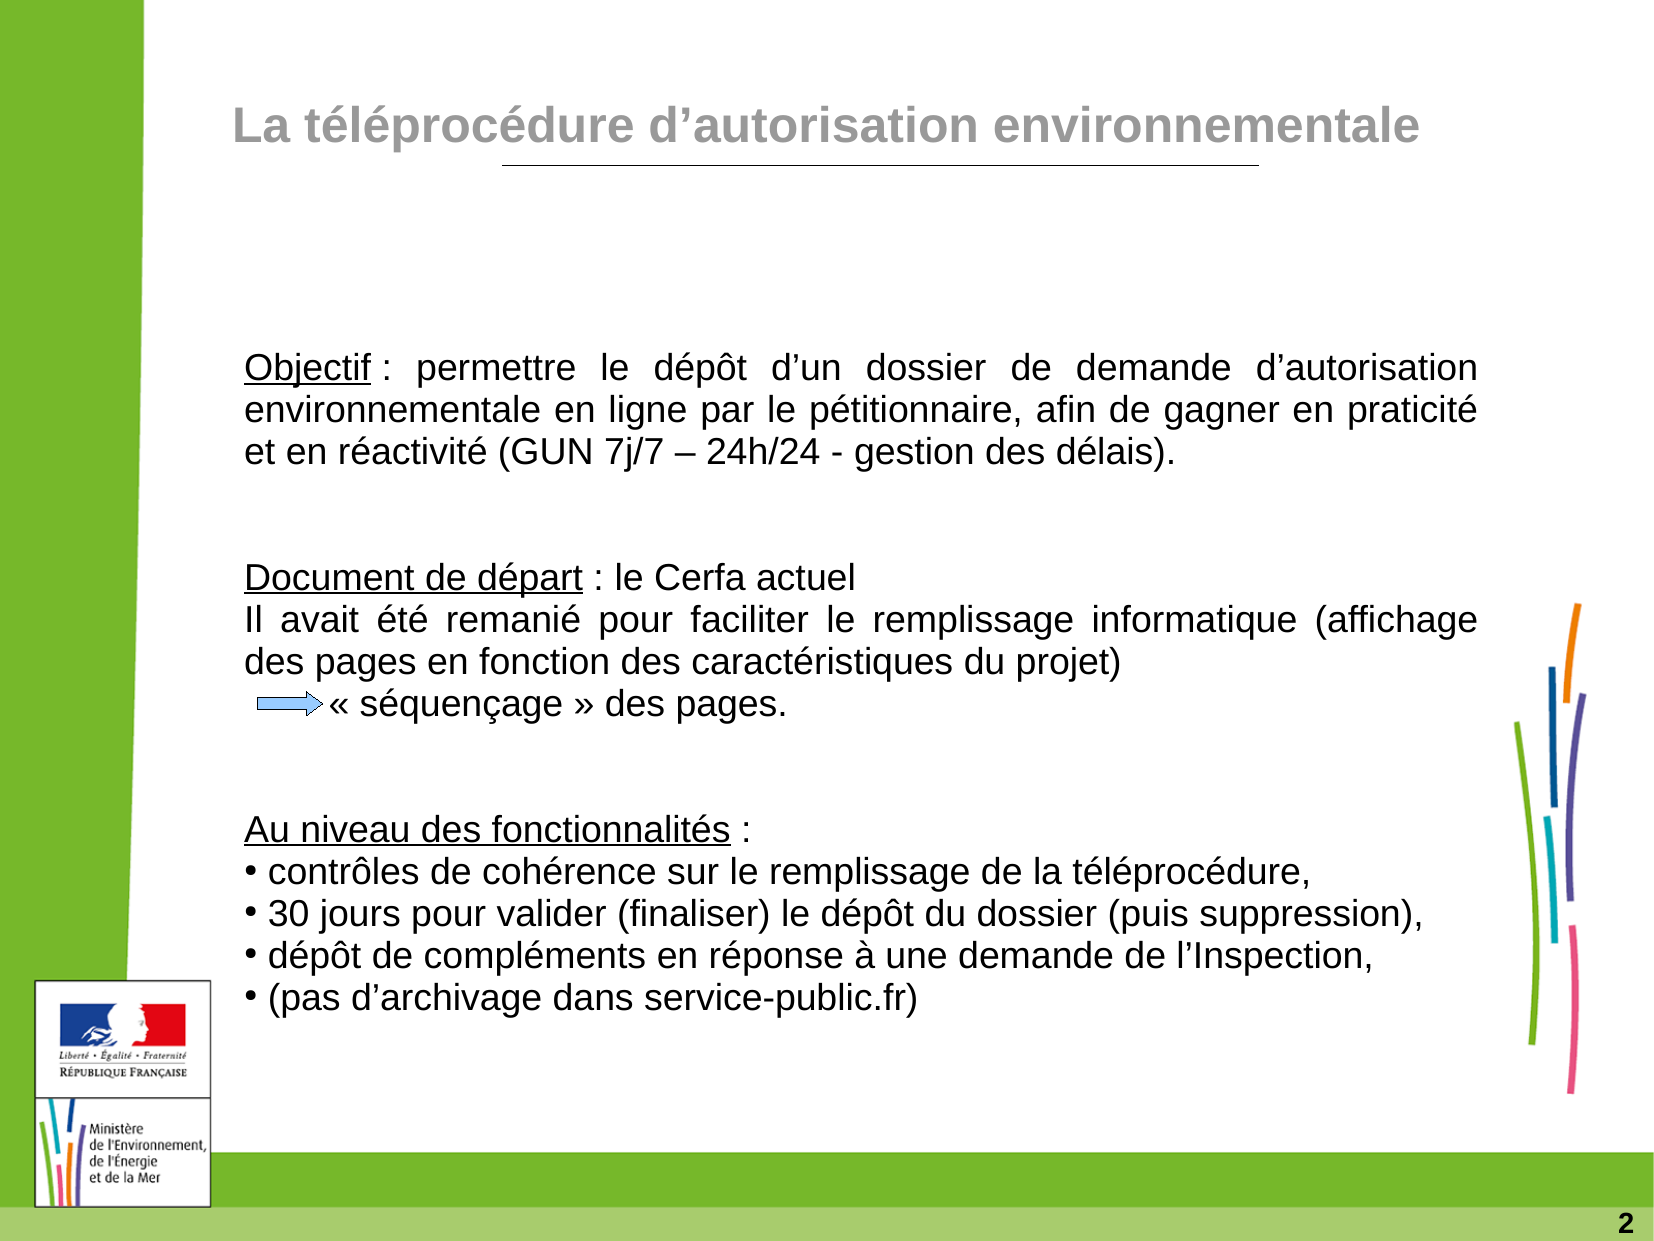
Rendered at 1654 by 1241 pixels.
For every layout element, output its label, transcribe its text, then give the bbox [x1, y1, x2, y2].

title La téléprocédure d’autorisation environnementale [82, 49, 1571, 257]
text_box Objectif : permettre le dépôt d’un dossier de demande d’autorisation environnementale en ligne par le pétitionnaire, afin de gagner en praticité et en réactivité (GUN 7j/7 – 24h/24 - gestion des délais). Document de départ : le Cerfa actuel Il avait été remanié pour faciliter le remplissage informatique (affichage des pages en fonction des caractéristiques du projet) « séquençage » des pages. Au niveau des fonctionnalités : contrôles de cohérence sur le remplissage de la téléprocédure, 30 jours pour valider (finaliser) le dépôt du dossier (puis suppression), dépôt de compléments en réponse à une demande de l’Inspection, (pas d’archivage dans service-public.fr) [229, 338, 1494, 1132]
picture [0, 0, 1654, 1241]
text_box [257, 691, 323, 716]
